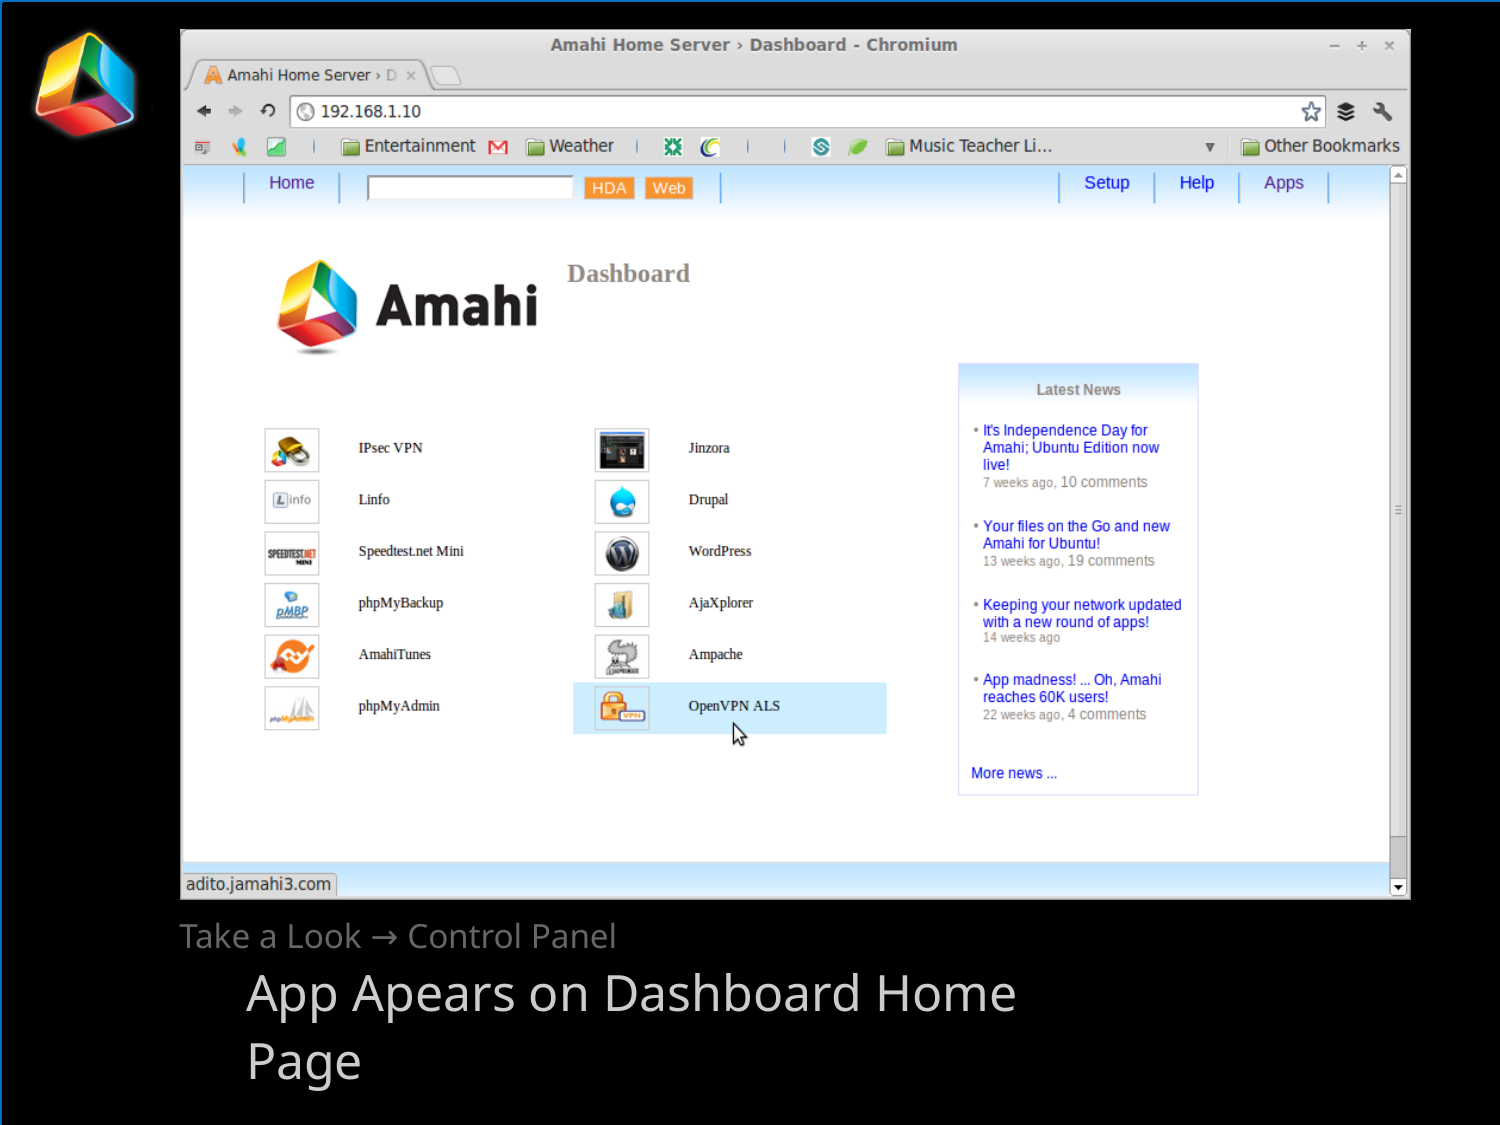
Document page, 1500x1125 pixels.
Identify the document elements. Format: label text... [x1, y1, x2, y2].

picture [9, 26, 153, 158]
text_box Take a Look → Control Panel App Apears on Dashboard Home Page [156, 905, 1207, 1119]
picture [180, 29, 1411, 901]
text_box [0, 0, 1500, 1125]
